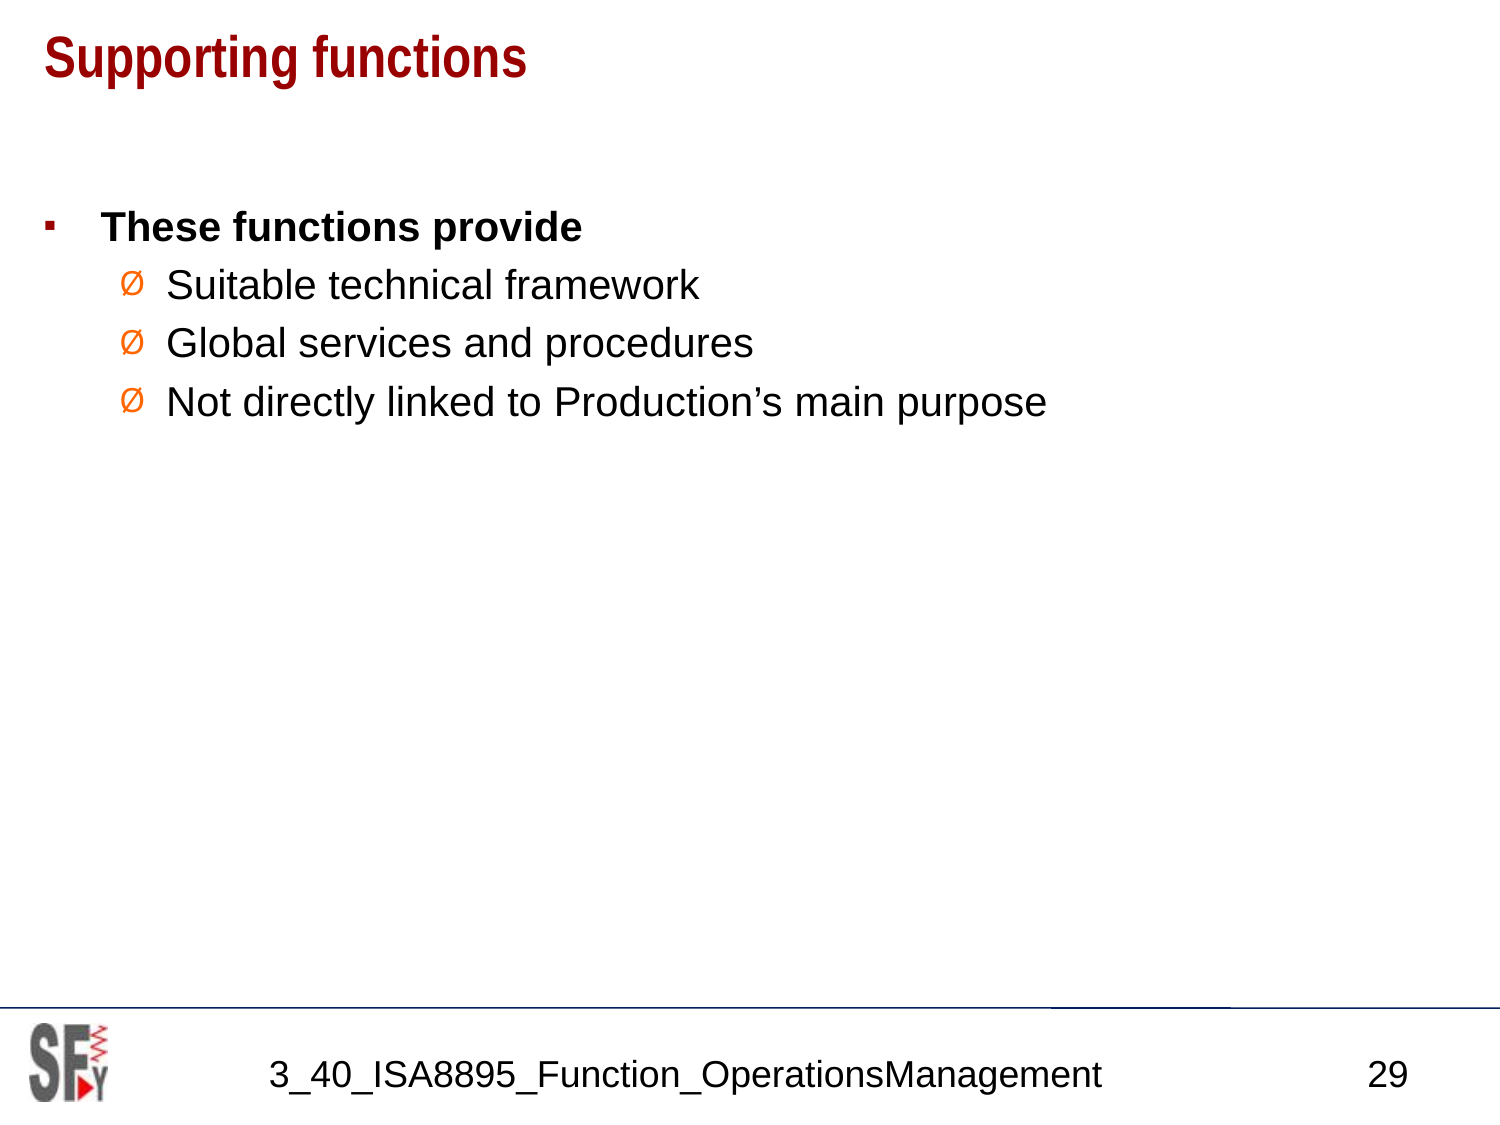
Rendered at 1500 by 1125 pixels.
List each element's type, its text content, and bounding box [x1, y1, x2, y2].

footer 3_40_ISA8895_Function_OperationsManagement [253, 1034, 1336, 1103]
list These functions provide Suitable technical framework Global services and procedures Not directly linked to Production’s main purpose [29, 184, 1471, 988]
slide_number <numéro> [1352, 1034, 1490, 1103]
picture [29, 1023, 108, 1102]
title Supporting functions [29, 12, 1471, 138]
